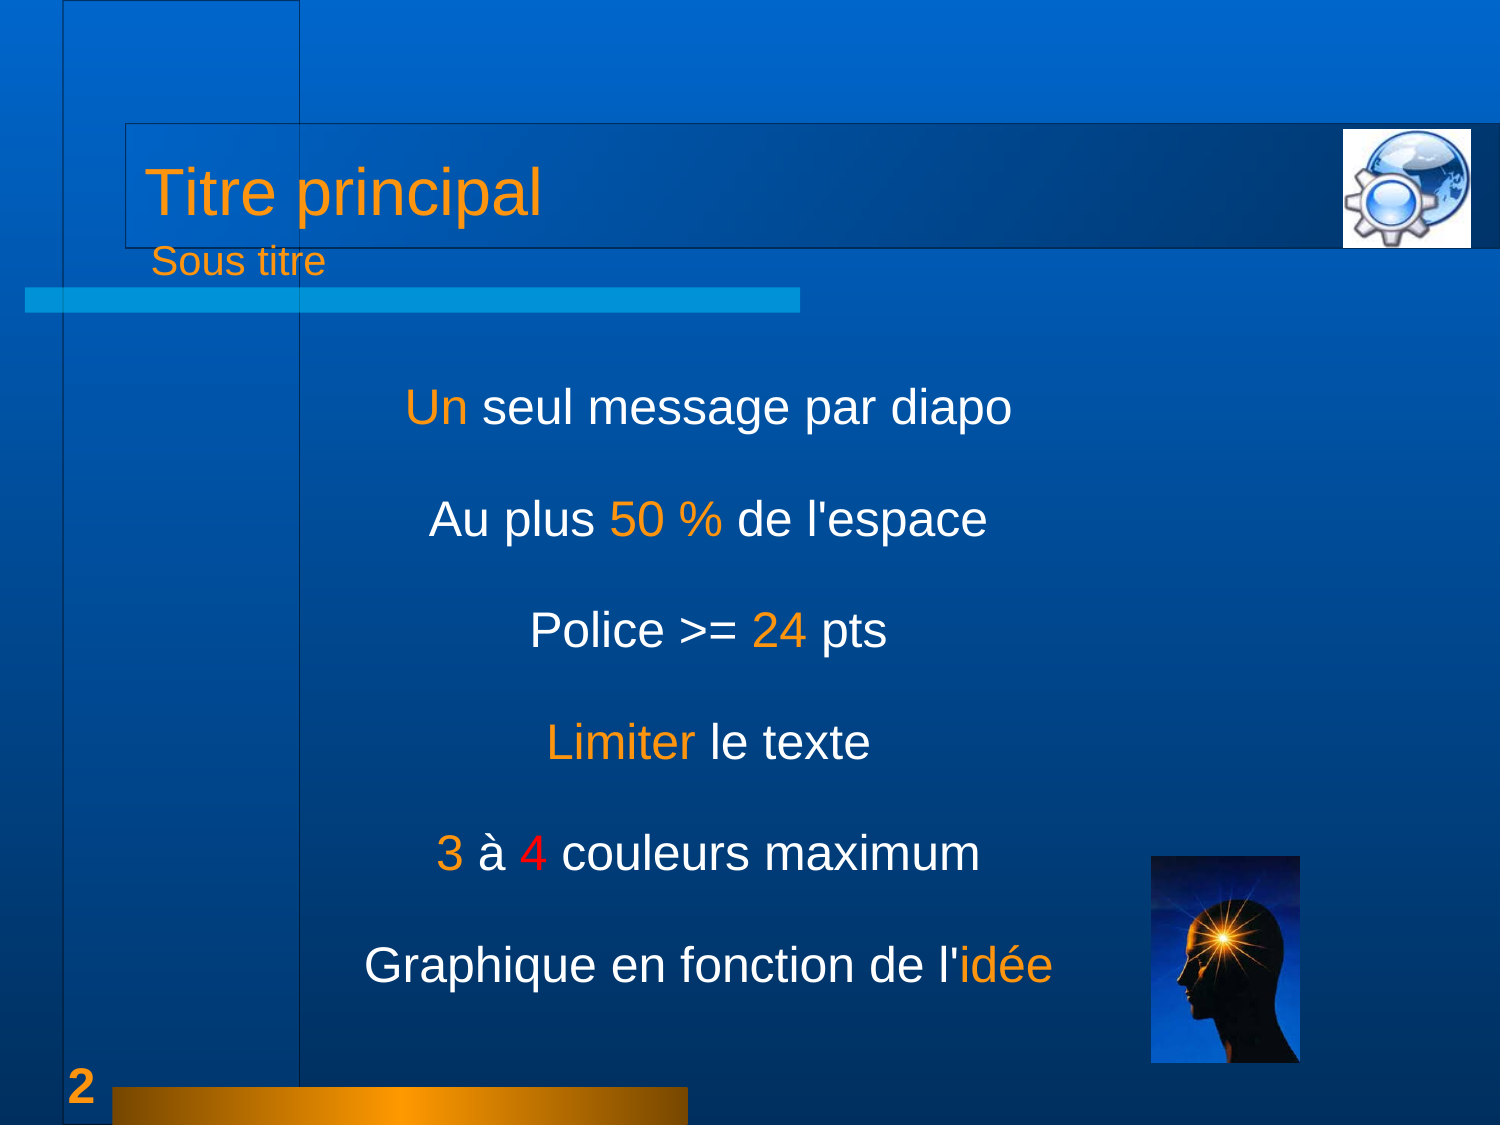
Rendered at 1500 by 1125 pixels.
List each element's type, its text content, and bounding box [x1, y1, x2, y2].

text_box Un seul message par diapo Au plus 50 % de l'espace Police >= 24 pts Limiter le texte 3 à 4 couleurs maximum Graphique en fonction de l'idée [147, 372, 1270, 1001]
picture [1151, 856, 1300, 1063]
text_box Sous titre [135, 230, 1111, 293]
picture [1343, 129, 1471, 248]
